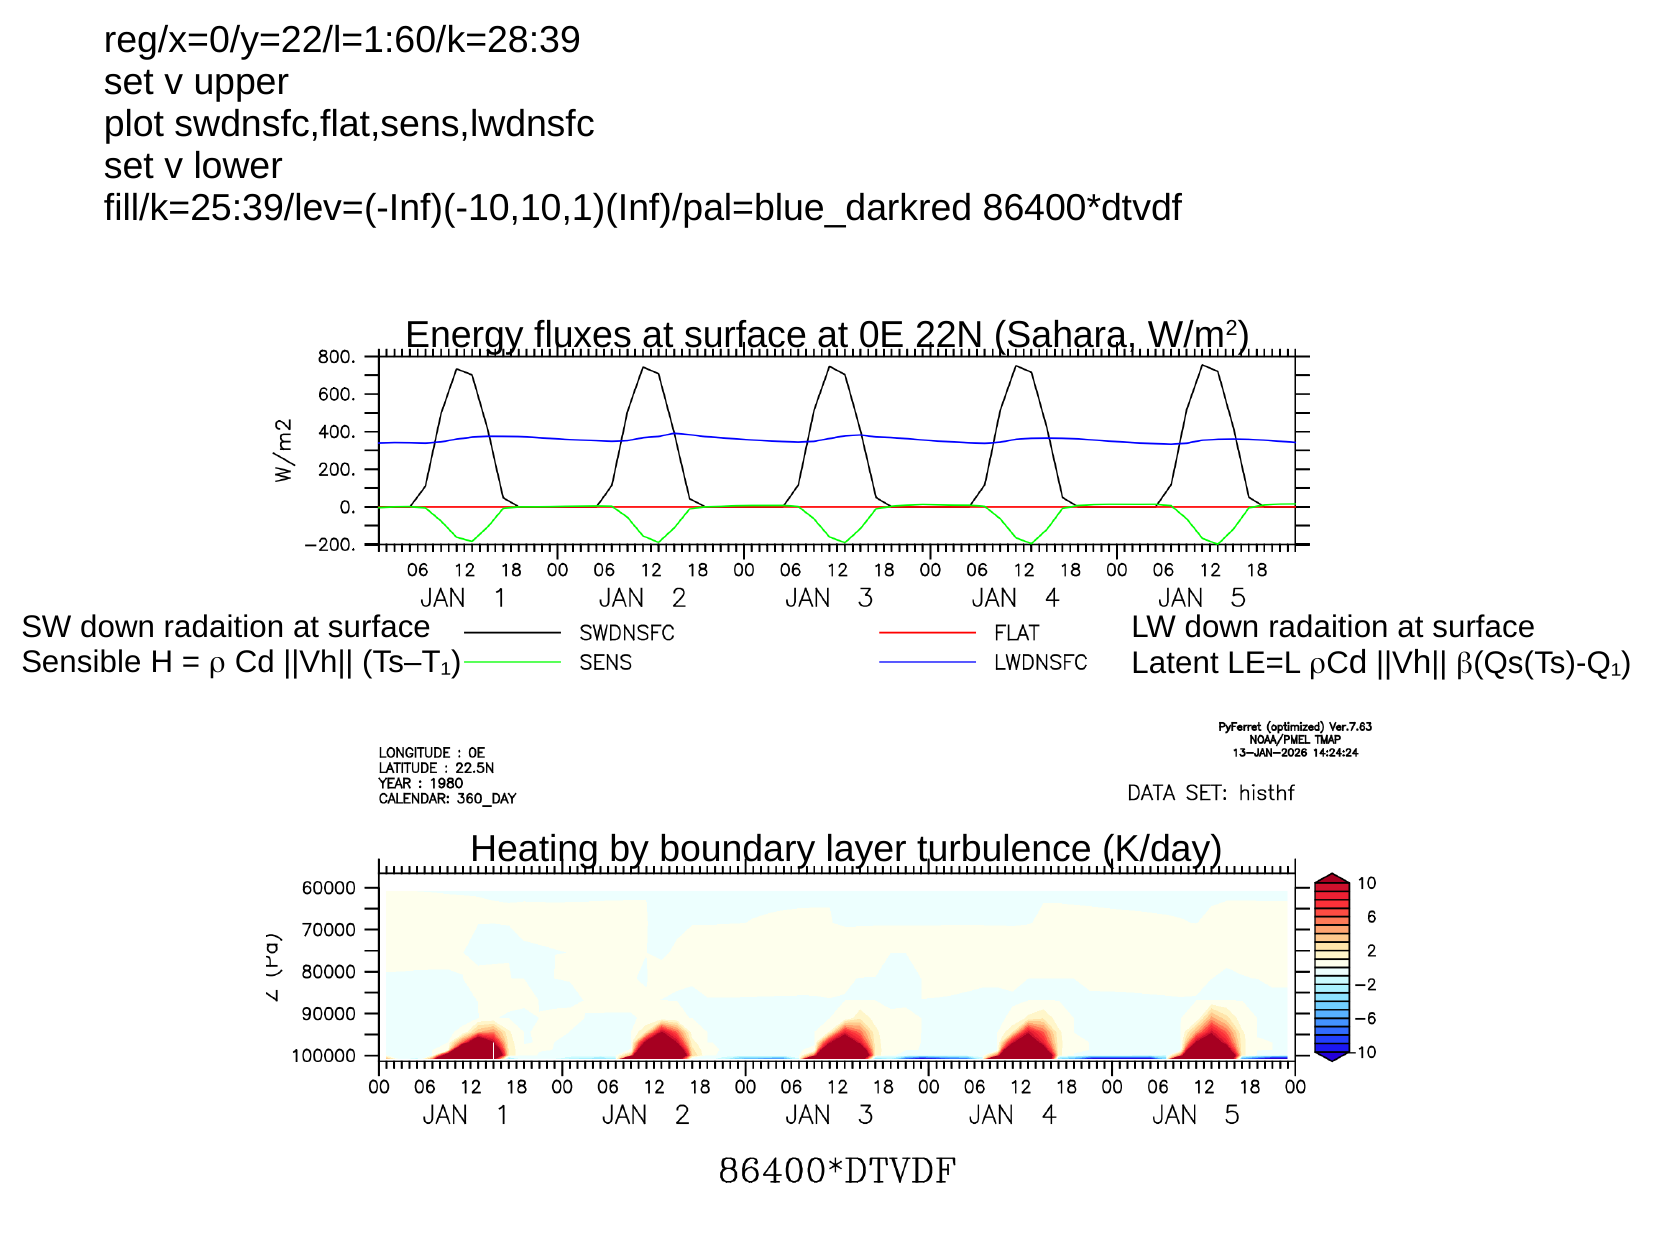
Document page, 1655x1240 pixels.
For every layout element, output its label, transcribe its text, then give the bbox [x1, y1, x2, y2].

text_box Heating by boundary layer turbulence (K/day) [455, 820, 1362, 920]
text_box reg/x=0/y=22/l=1:60/k=28:39 set v upper plot swdnsfc,flat,sens,lwdnsfc set v lower fill/k=25:39/lev=(-Inf)(-10,10,1)(Inf)/pal=blue_darkred 86400*dtvdf [89, 11, 1200, 249]
text_box SW down radaition at surface Sensible H = r Cd ||Vh|| (Ts–T₁) [6, 601, 762, 693]
text_box Energy fluxes at surface at 0E 22N (Sahara, W/m2) [390, 306, 1293, 406]
text_box LW down radaition at surface Latent LE=L rCd ||Vh|| b(Qs(Ts)-Q₁) [1116, 601, 1655, 693]
picture [266, 321, 1383, 1190]
